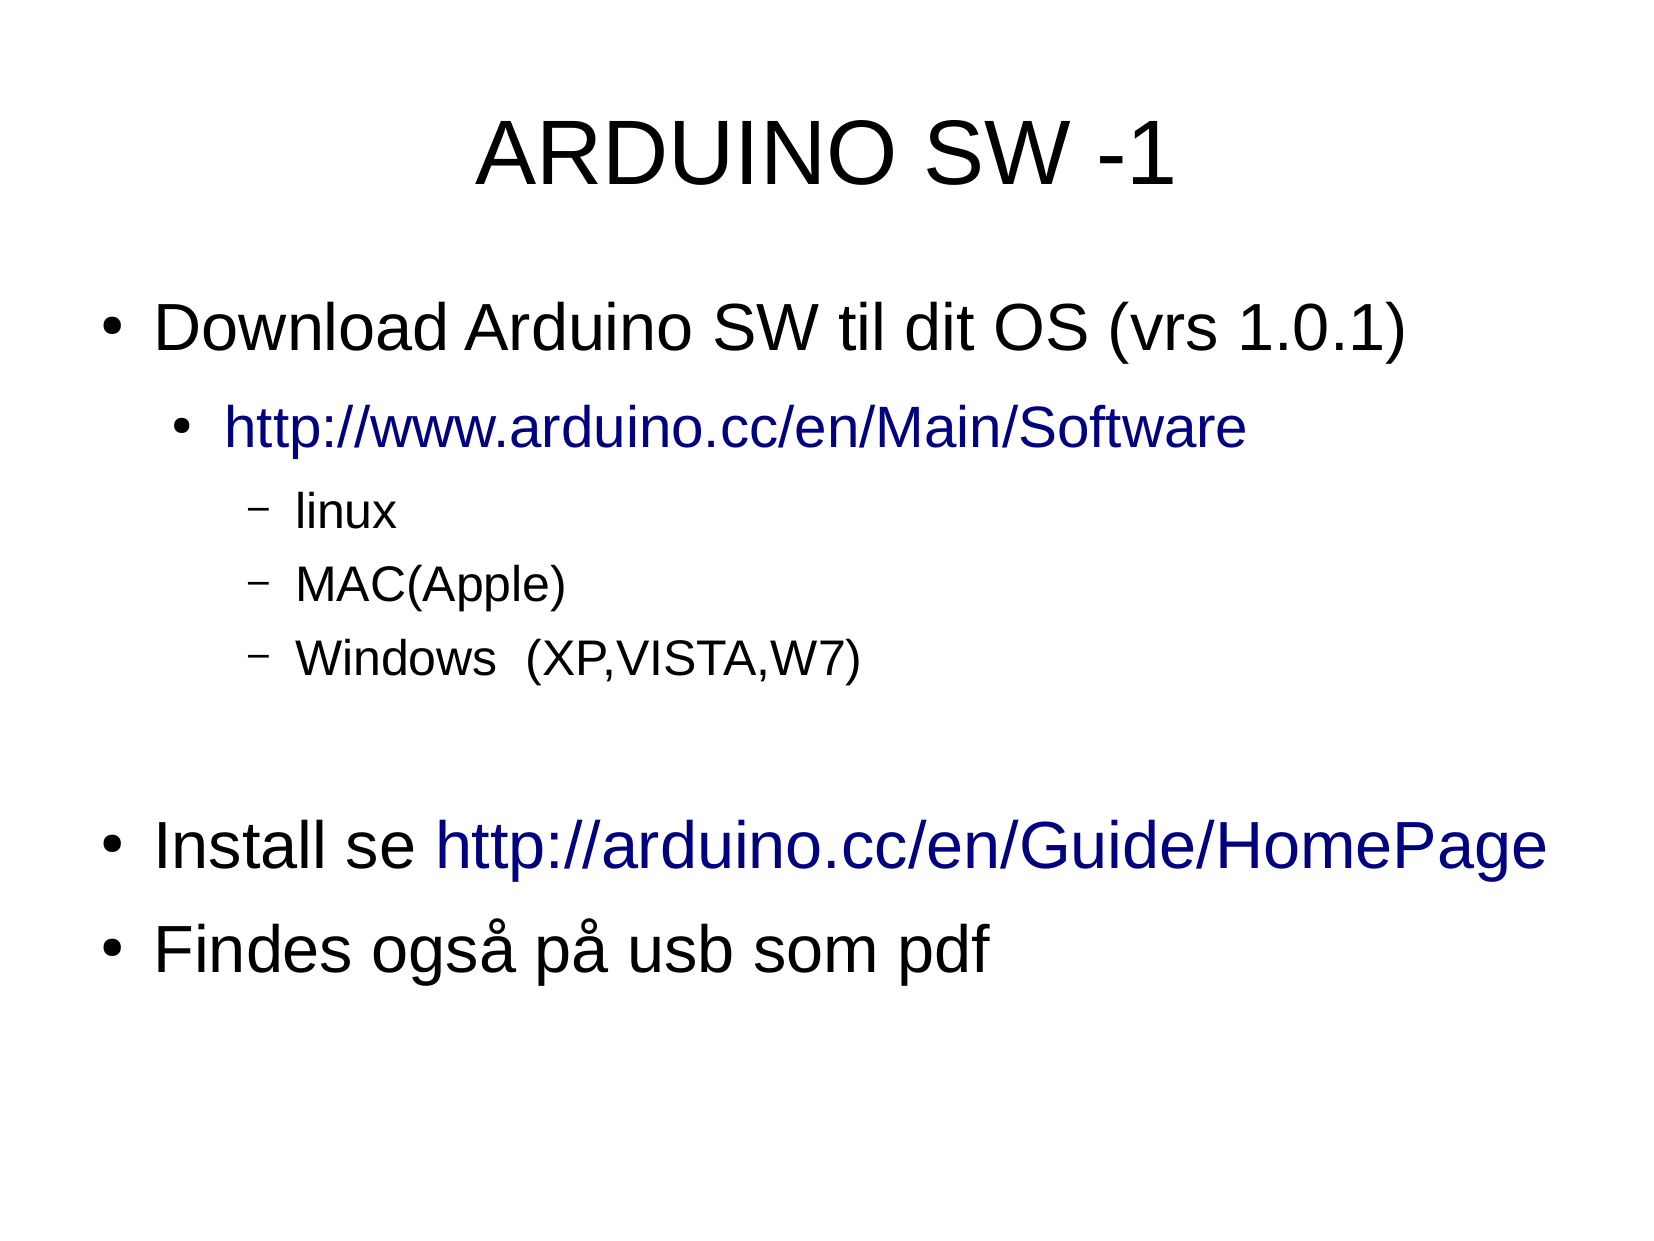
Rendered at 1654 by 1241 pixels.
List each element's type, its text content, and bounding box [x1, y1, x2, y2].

list Download Arduino SW til dit OS (vrs 1.0.1) http://www.arduino.cc/en/Main/Software linux MAC(Apple) Windows (XP,VISTA,W7) Install se http://arduino.cc/en/Guide/HomePage Findes også på usb som pdf [82, 290, 1571, 1109]
title ARDUINO SW -1 [82, 49, 1571, 257]
